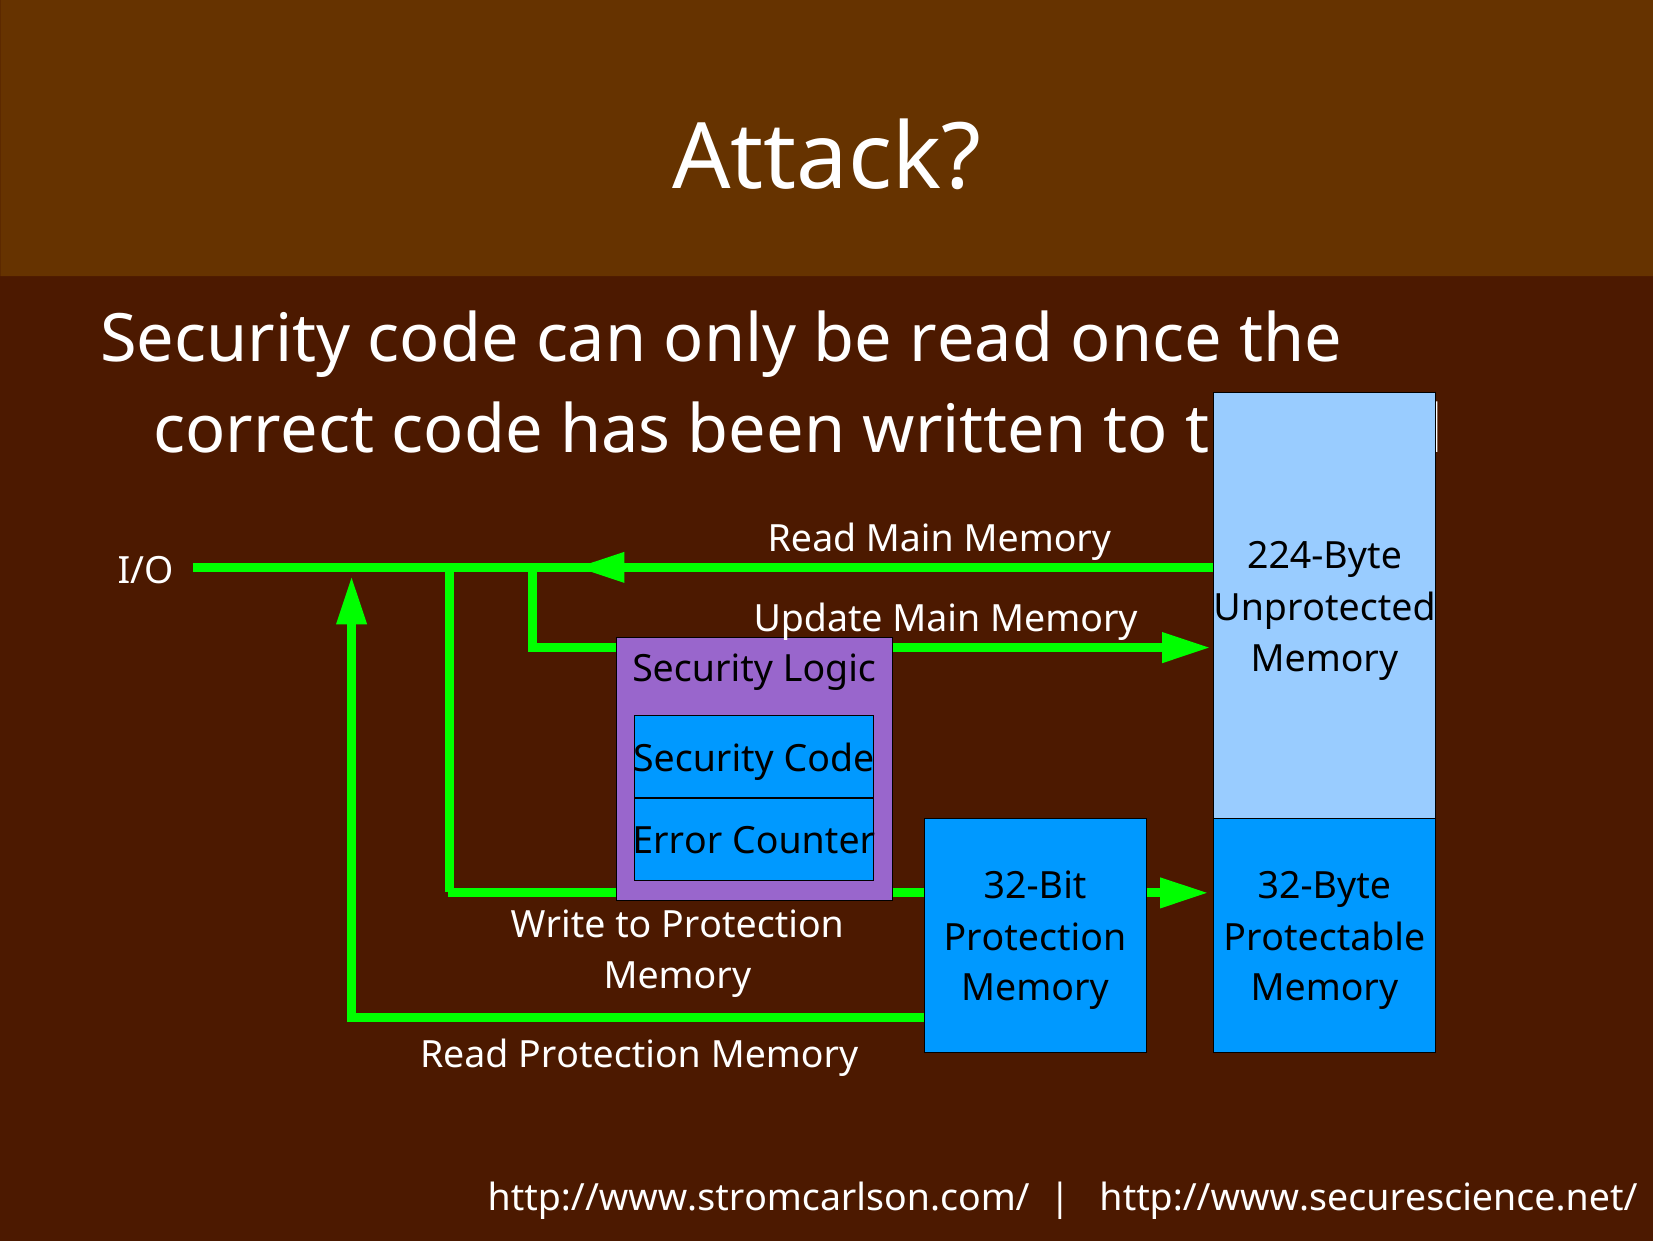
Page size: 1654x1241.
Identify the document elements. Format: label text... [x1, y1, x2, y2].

text_box Security Code [634, 715, 874, 798]
text_box 224-Byte Unprotected Memory [1213, 392, 1436, 818]
title Attack? [82, 49, 1571, 257]
list Security code can only be read once the correct code has been written to the card [82, 290, 1571, 453]
text_box Write to Protection Memory [423, 890, 932, 953]
text_box Read Main Memory [686, 503, 1193, 566]
text_box Update Main Memory [692, 583, 1199, 646]
text_box 32-Bit Protection Memory [924, 818, 1147, 1053]
text_box I/O [102, 536, 192, 599]
text_box Read Protection Memory [386, 1019, 893, 1082]
text_box Security Logic [616, 637, 893, 890]
text_box 32-Byte Protectable Memory [1213, 818, 1436, 1053]
text_box Error Counter [634, 798, 874, 881]
